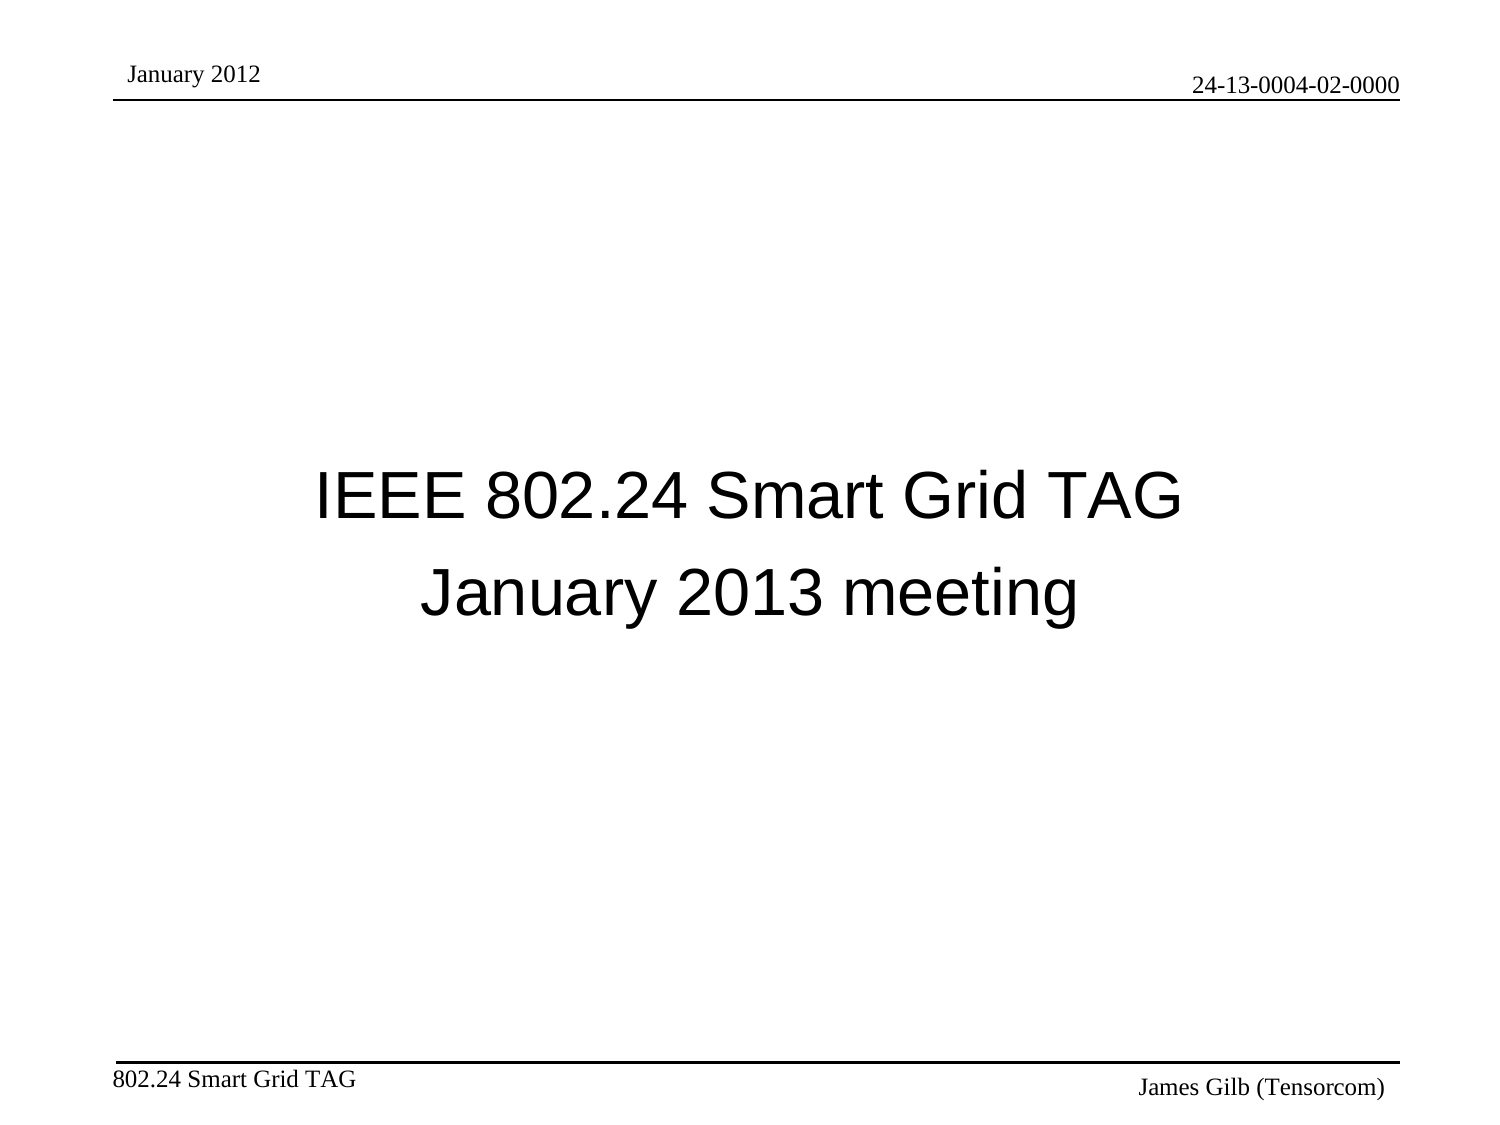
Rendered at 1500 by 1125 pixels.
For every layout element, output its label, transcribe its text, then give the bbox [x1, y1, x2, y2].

subtitle IEEE 802.24 Smart Grid TAG January 2013 meeting [112, 112, 1388, 968]
